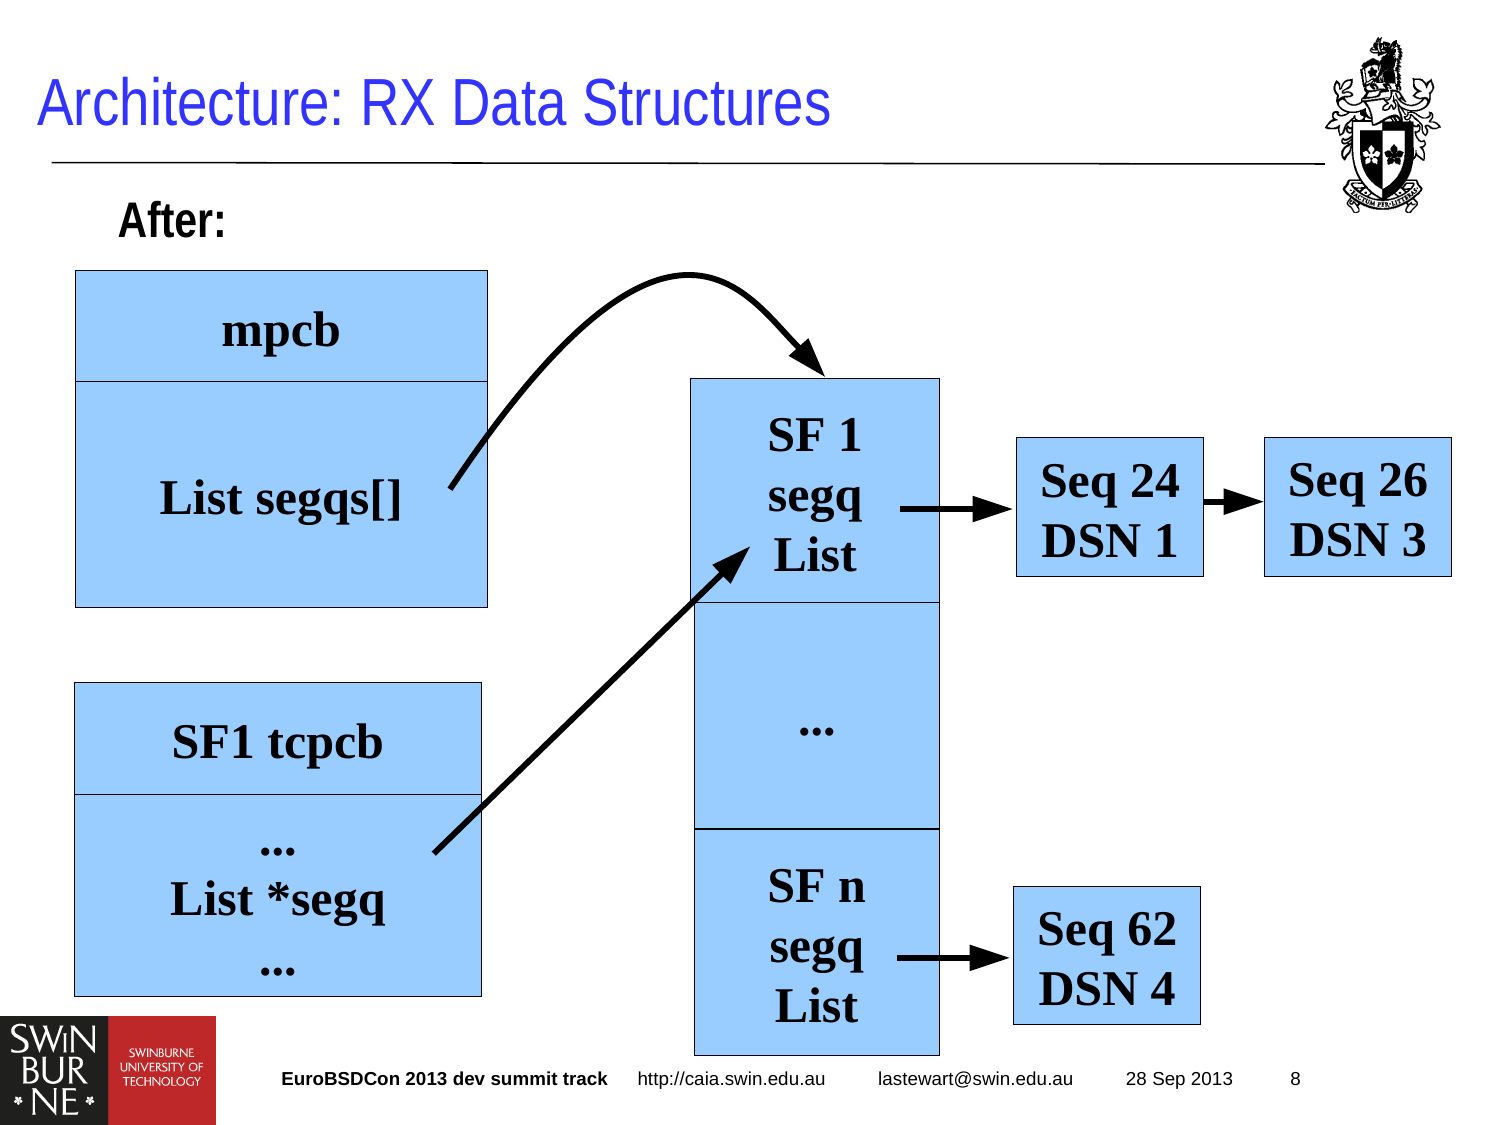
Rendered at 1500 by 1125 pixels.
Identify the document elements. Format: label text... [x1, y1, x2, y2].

text_box SF n segq List [694, 829, 940, 1056]
text_box mpcb [75, 270, 488, 381]
title Architecture: RX Data Structures [37, 58, 1325, 239]
text_box ... List *segq ... [74, 794, 482, 997]
text_box ... [694, 602, 940, 829]
picture [1325, 37, 1441, 213]
text_box Seq 62 DSN 4 [1013, 886, 1201, 1025]
text_box Seq 26 DSN 3 [1264, 437, 1452, 577]
picture [0, 1016, 216, 1125]
text_box SF1 tcpcb [74, 682, 482, 794]
text_box Seq 24 DSN 1 [1016, 437, 1204, 577]
text_box List segqs[] [75, 381, 488, 608]
text_box SF 1 segq List [690, 378, 940, 602]
list After: [71, 187, 376, 263]
